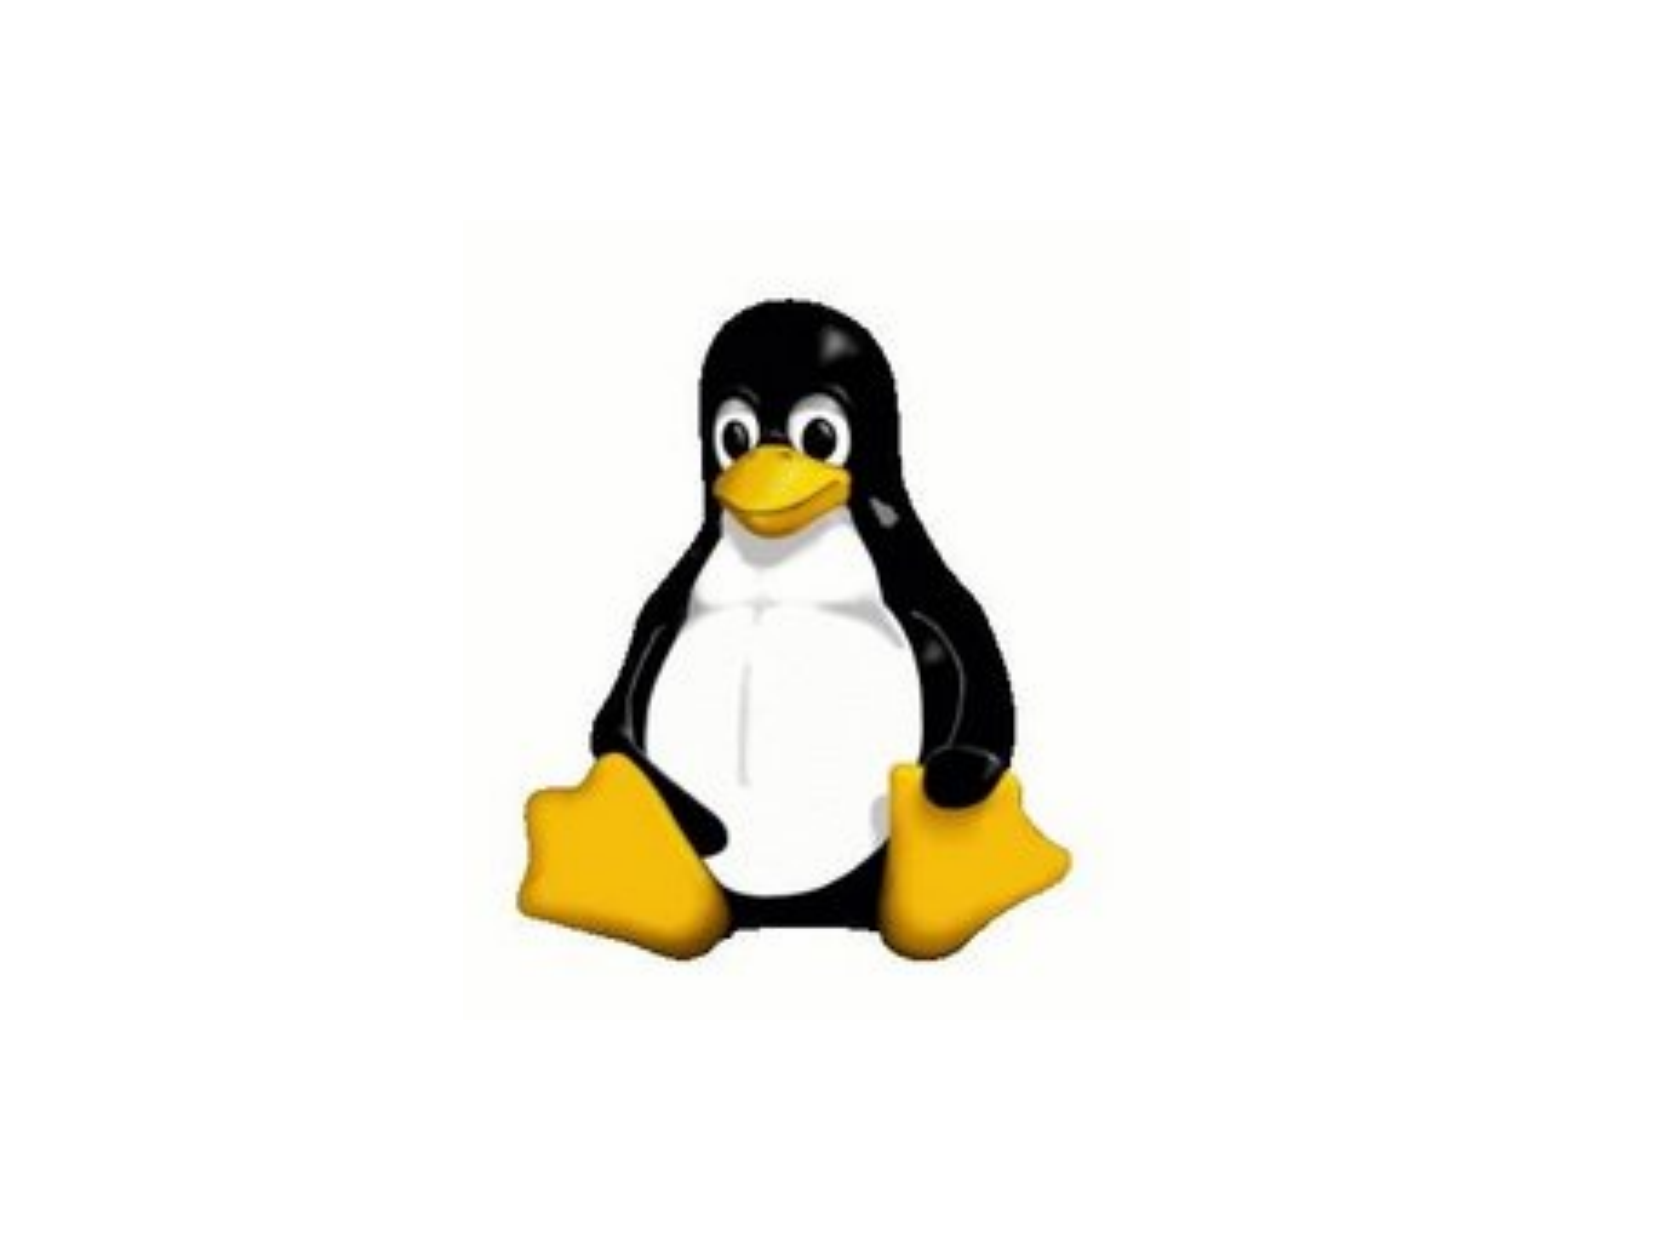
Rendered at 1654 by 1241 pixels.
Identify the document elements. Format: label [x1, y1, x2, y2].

picture [463, 220, 1190, 1020]
